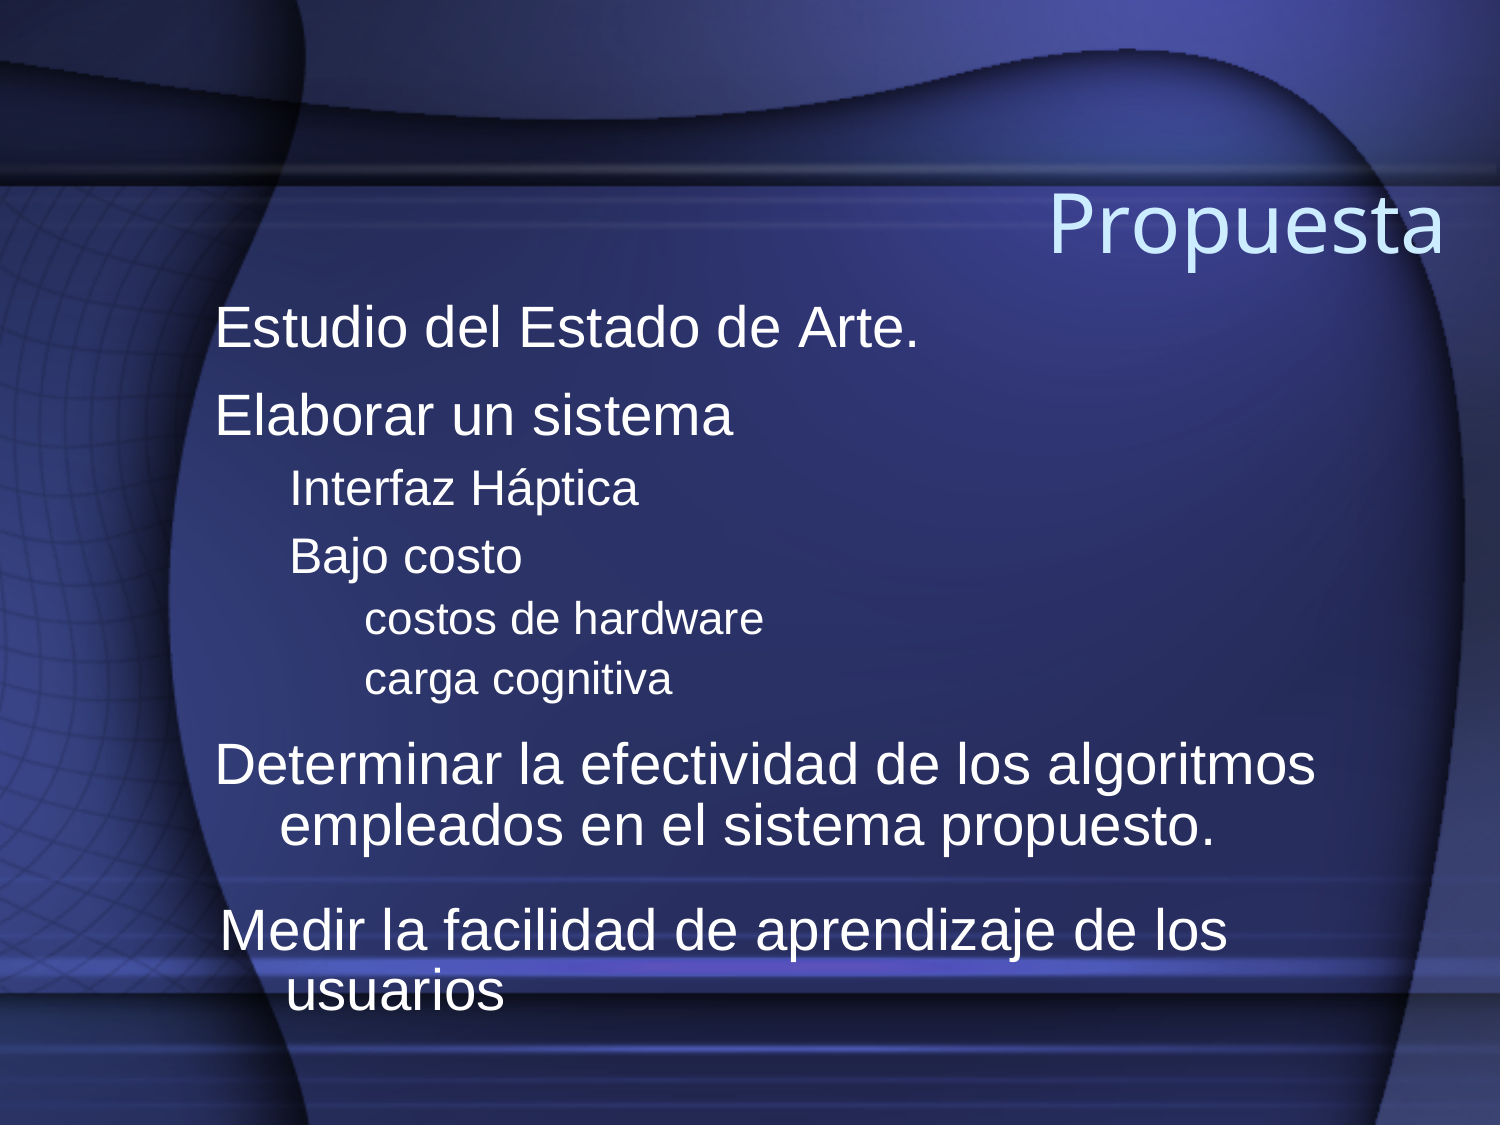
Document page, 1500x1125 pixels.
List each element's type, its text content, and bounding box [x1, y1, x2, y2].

list Elaborar un sistema Interfaz Háptica Bajo costo costos de hardware carga cognitiva [200, 379, 1463, 717]
picture [0, 0, 1500, 1125]
text_box Determinar la efectividad de los algoritmos empleados en el sistema propuesto. [199, 729, 1390, 886]
text_box Medir la facilidad de aprendizaje de los usuarios [205, 894, 1302, 1052]
title Propuesta [200, 146, 1463, 297]
text_box Estudio del Estado de Arte. [199, 292, 993, 372]
